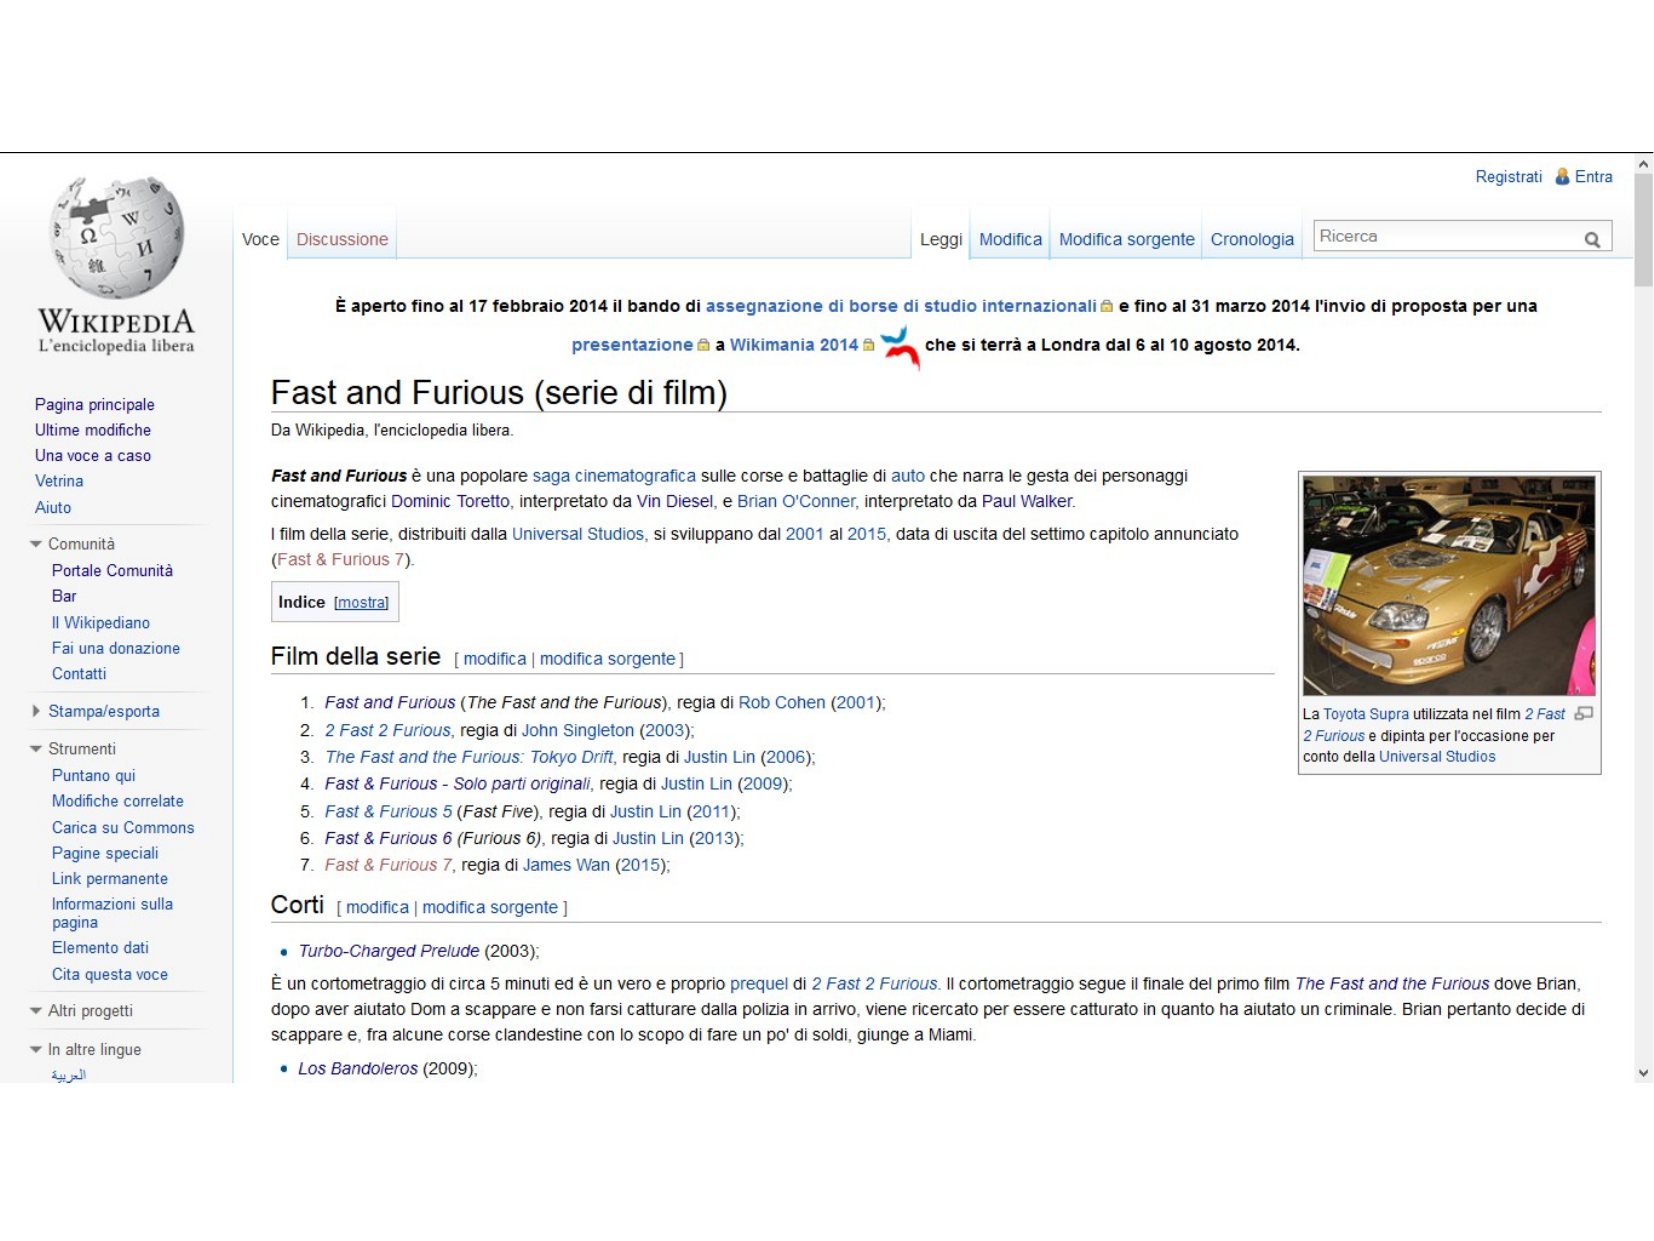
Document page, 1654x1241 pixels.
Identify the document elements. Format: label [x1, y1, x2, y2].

picture [0, 152, 1654, 1083]
